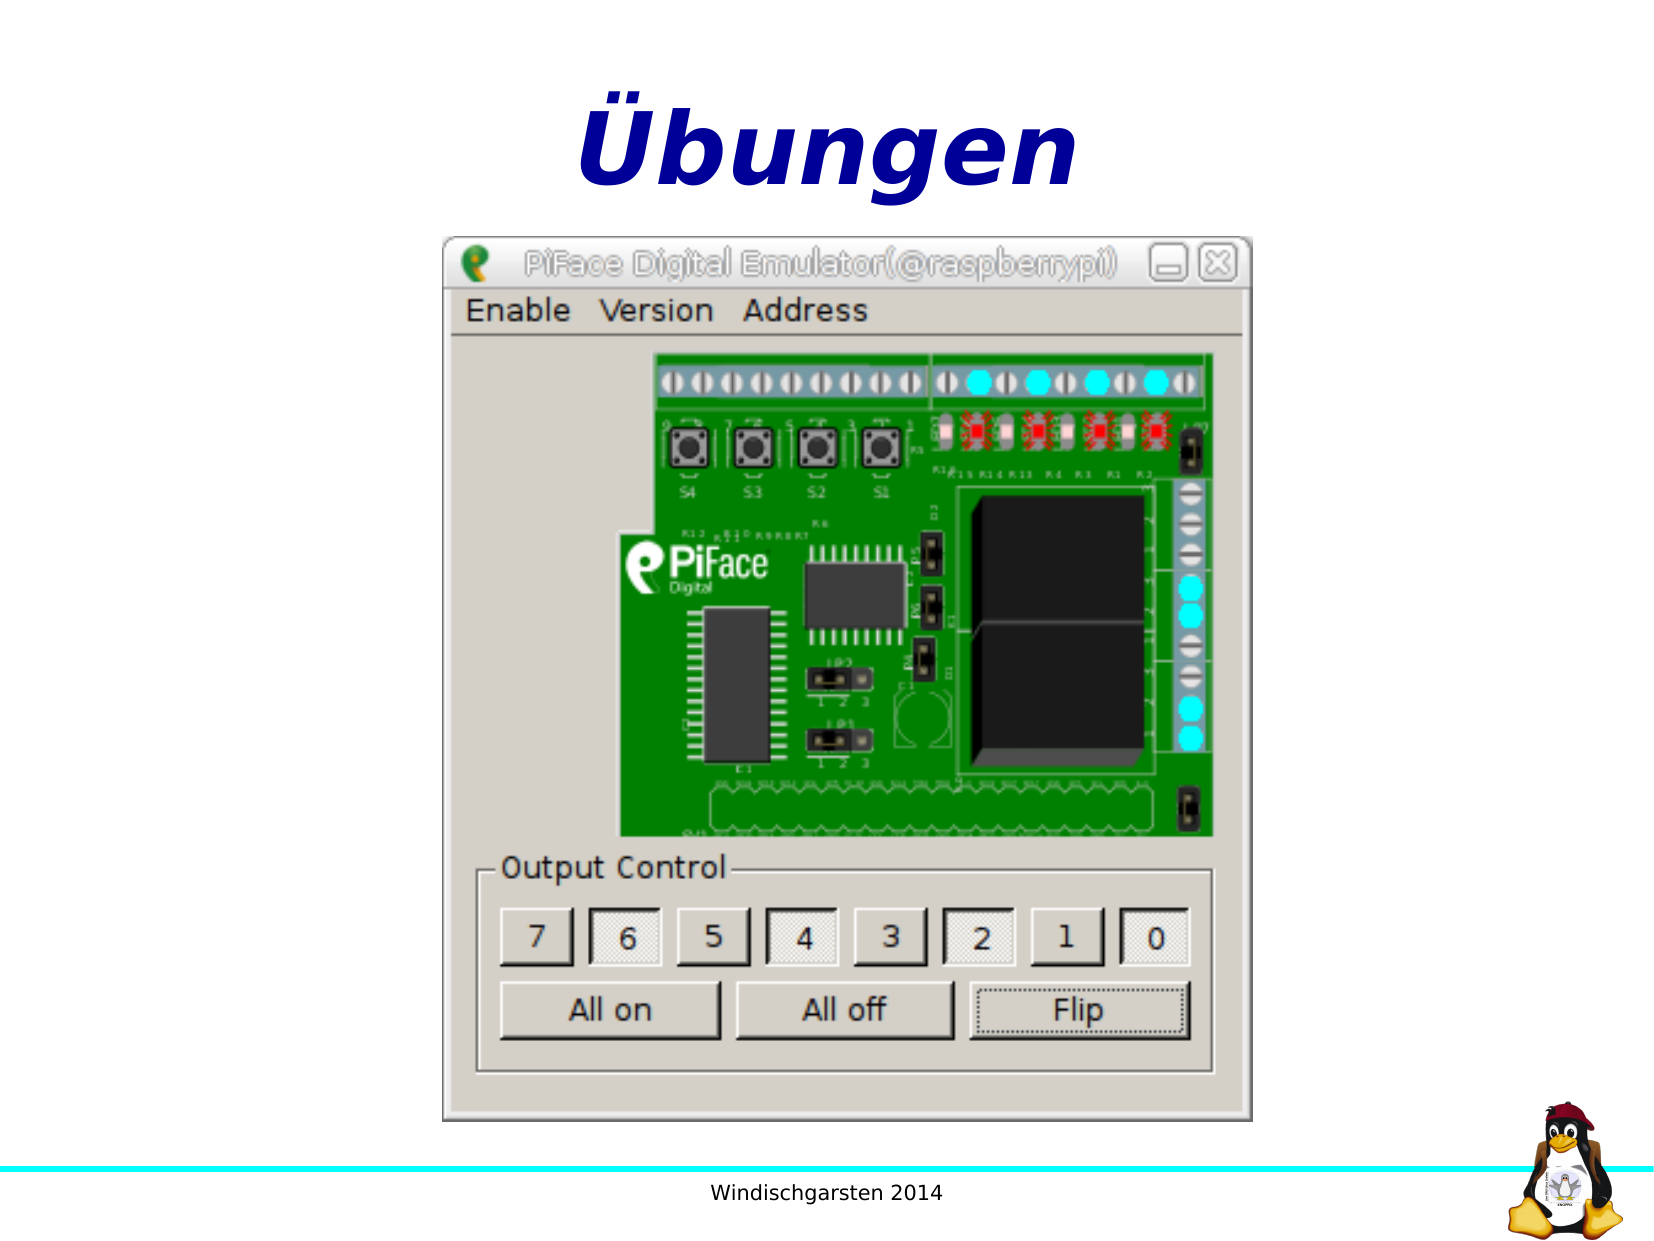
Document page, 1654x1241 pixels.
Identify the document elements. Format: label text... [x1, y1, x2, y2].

picture [1505, 1100, 1625, 1241]
title Übungen [121, 46, 1534, 254]
picture [442, 236, 1253, 1123]
